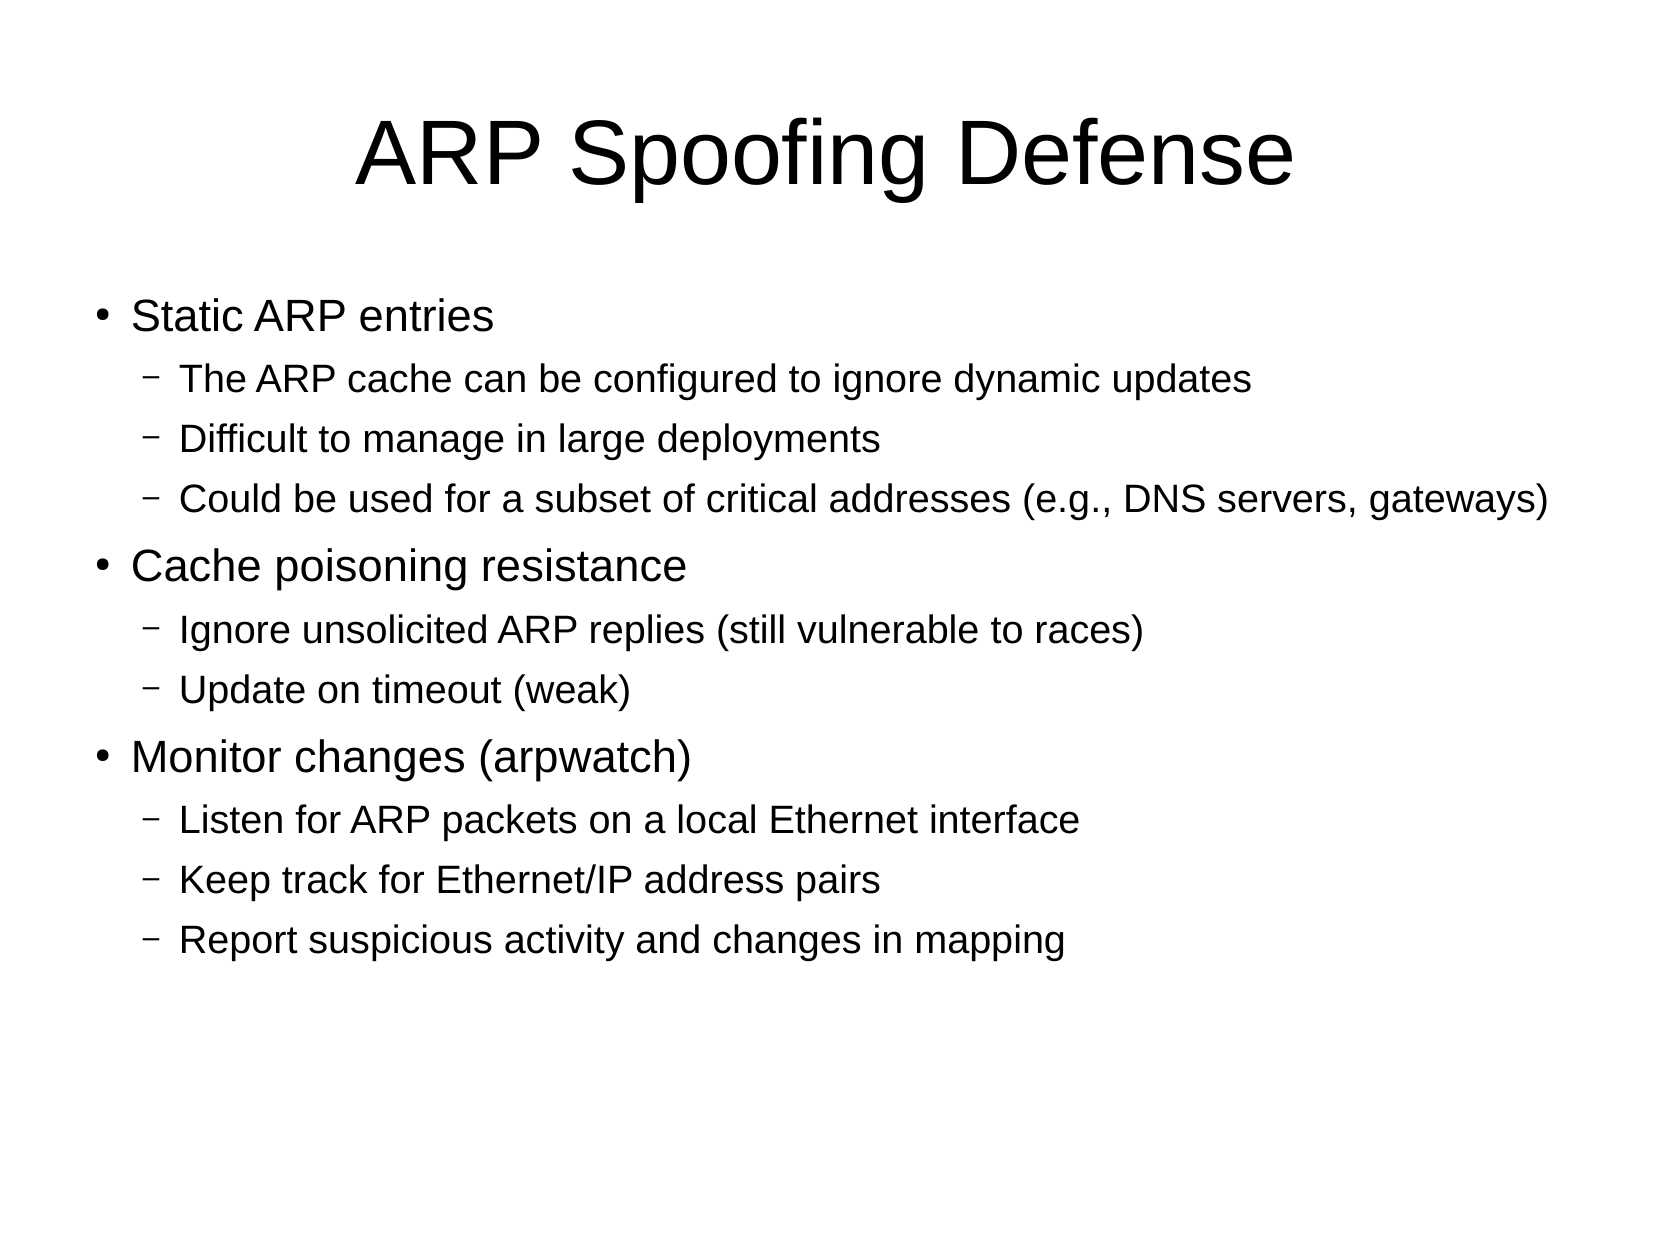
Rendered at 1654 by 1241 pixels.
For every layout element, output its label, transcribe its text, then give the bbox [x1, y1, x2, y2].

title ARP Spoofing Defense [82, 49, 1571, 257]
list Static ARP entries The ARP cache can be configured to ignore dynamic updates Difficult to manage in large deployments Could be used for a subset of critical addresses (e.g., DNS servers, gateways) Cache poisoning resistance Ignore unsolicited ARP replies (still vulnerable to races) Update on timeout (weak) Monitor changes (arpwatch) Listen for ARP packets on a local Ethernet interface Keep track for Ethernet/IP address pairs Report suspicious activity and changes in mapping [82, 290, 1571, 1010]
